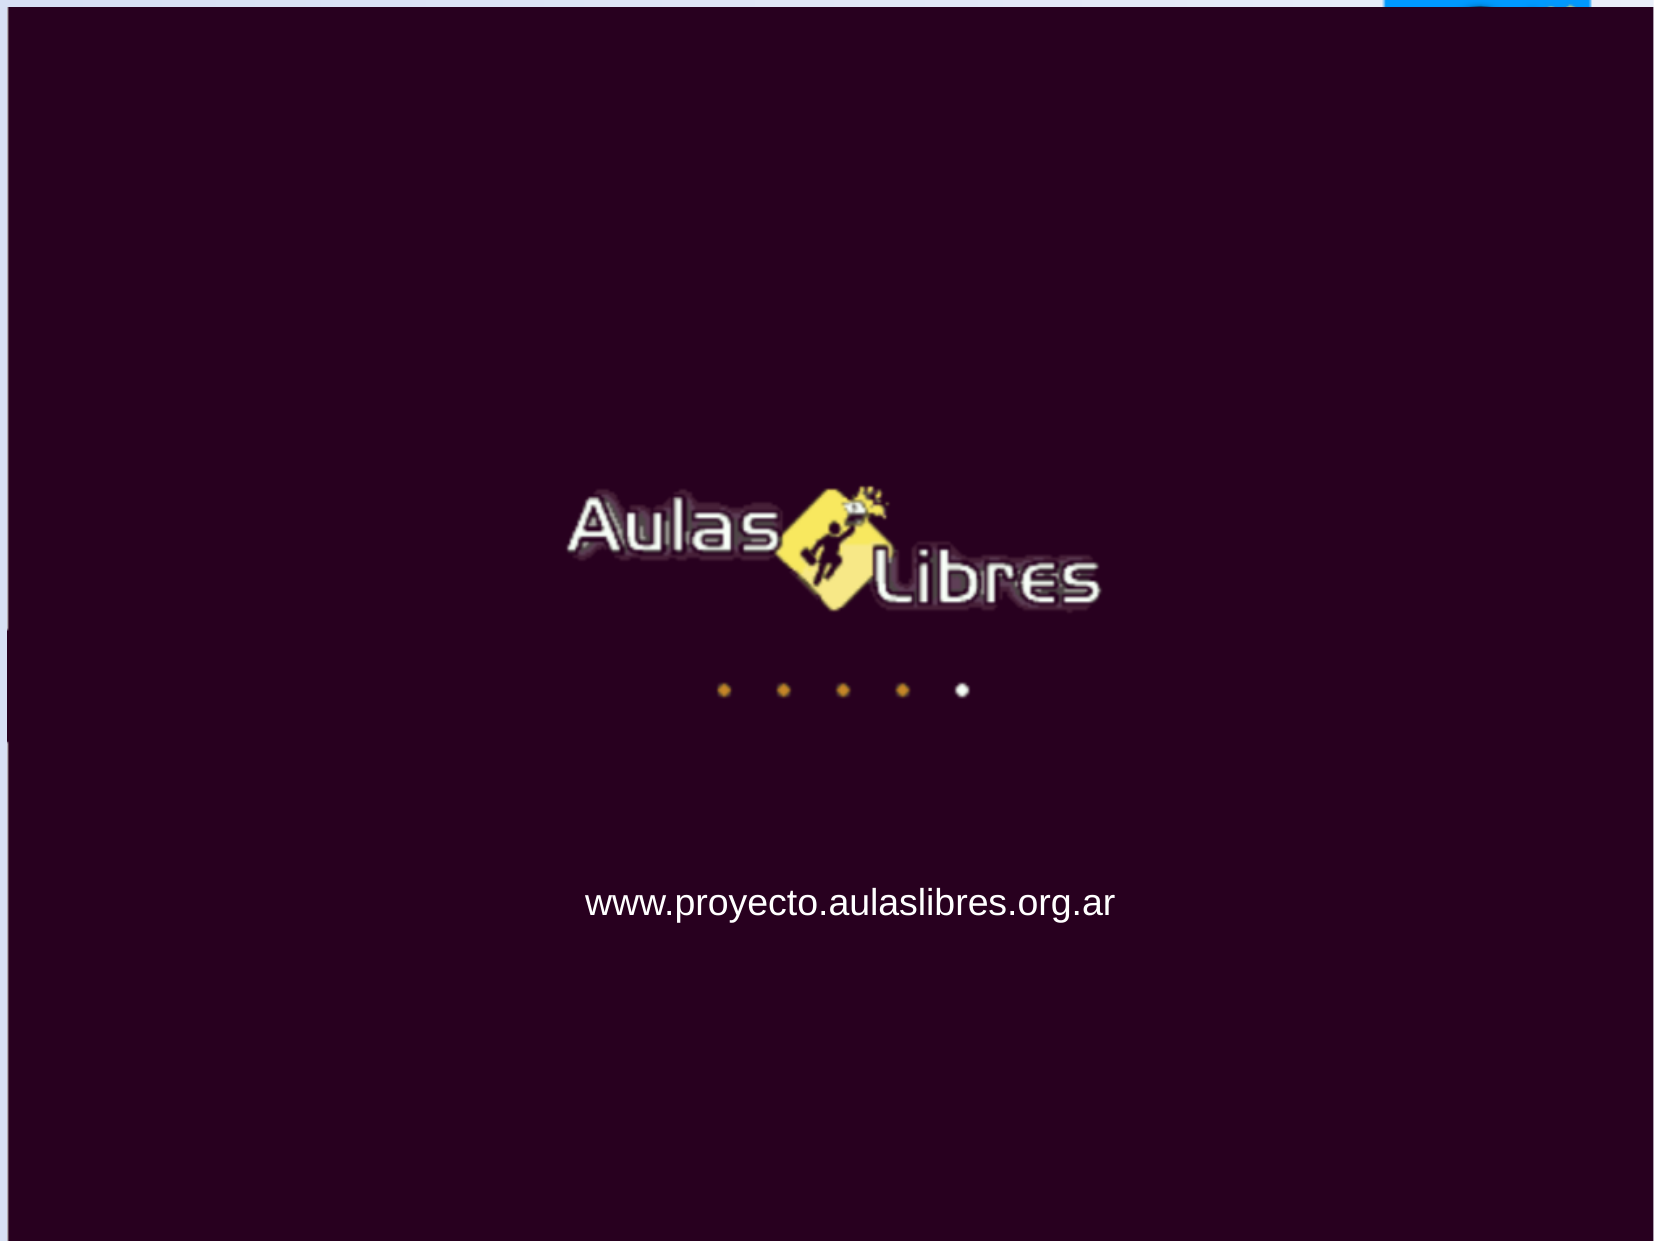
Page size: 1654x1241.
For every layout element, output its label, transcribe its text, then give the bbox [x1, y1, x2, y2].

picture [0, 0, 1654, 1241]
text_box www.proyecto.aulaslibres.org.ar [425, 874, 1276, 931]
